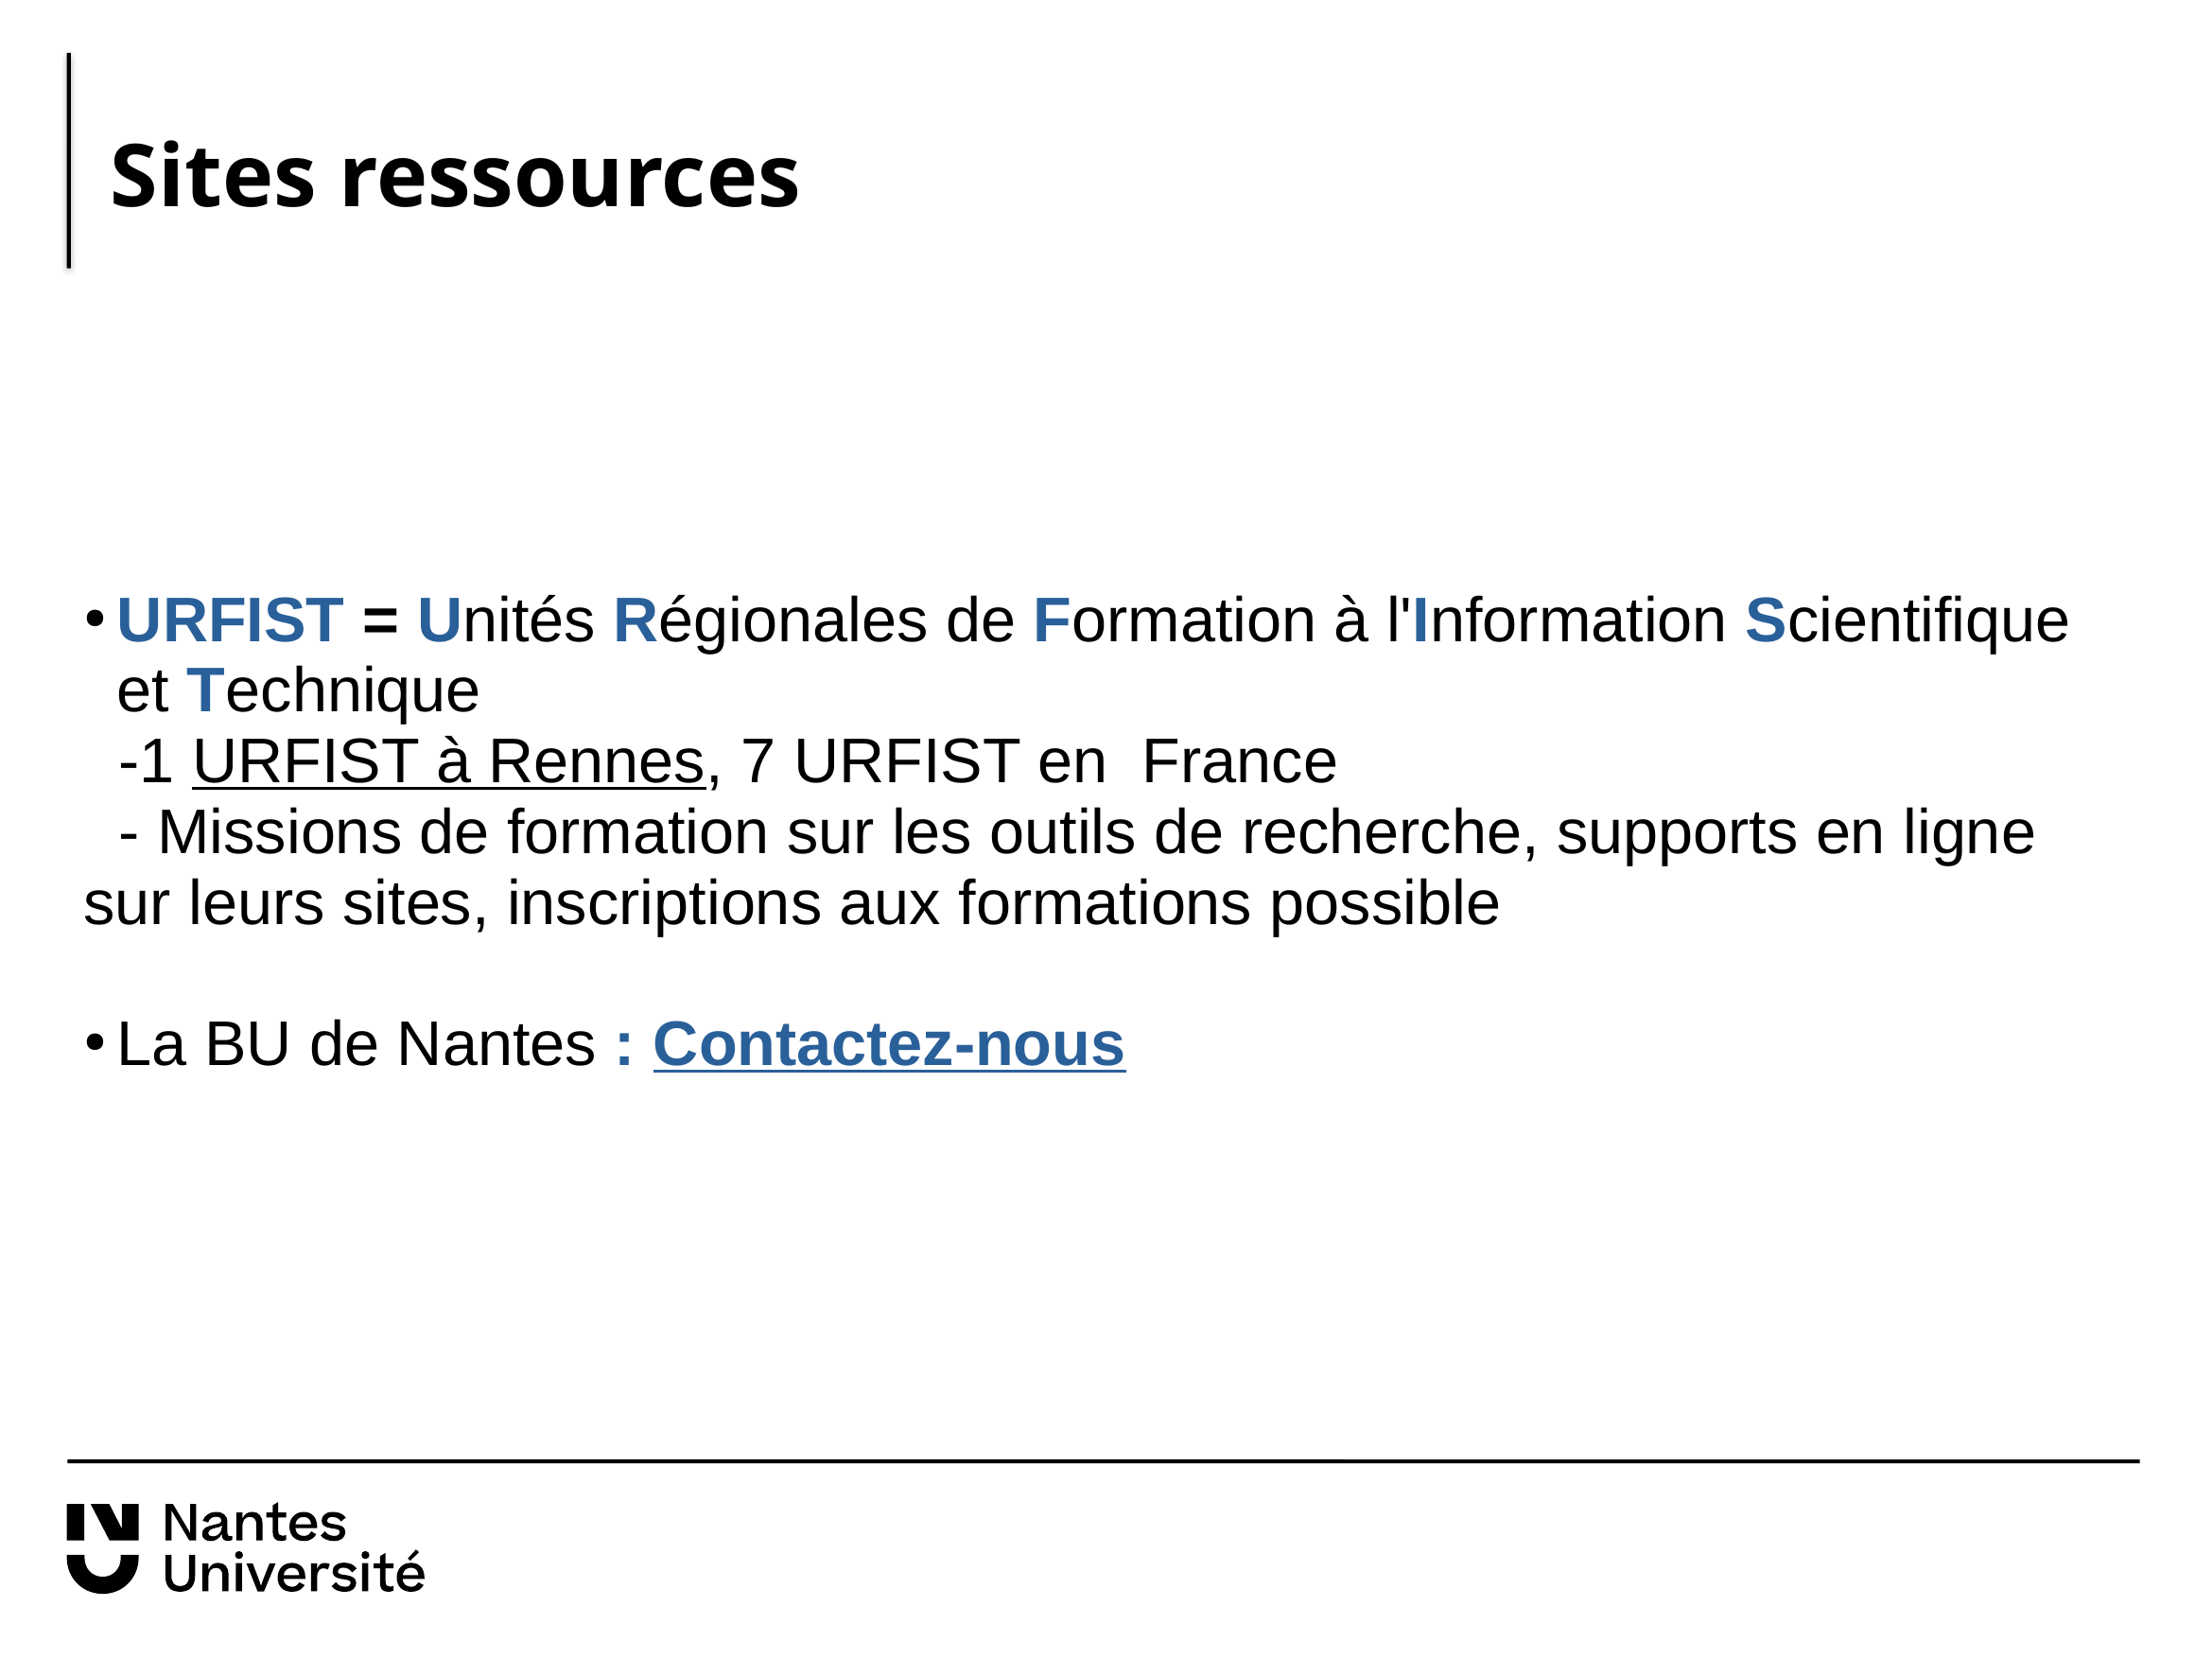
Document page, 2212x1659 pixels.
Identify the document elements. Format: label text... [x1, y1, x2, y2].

title Sites ressources [110, 65, 2067, 280]
subtitle URFIST = Unités Régionales de Formation à l'Information Scientifique et Technique -1 URFIST à Rennes, 7 URFIST en France - Missions de formation sur les outils de recherche, supports en ligne sur leurs sites, inscriptions aux formations possible La BU de Nantes : Contactez-nous [83, 362, 2123, 1301]
